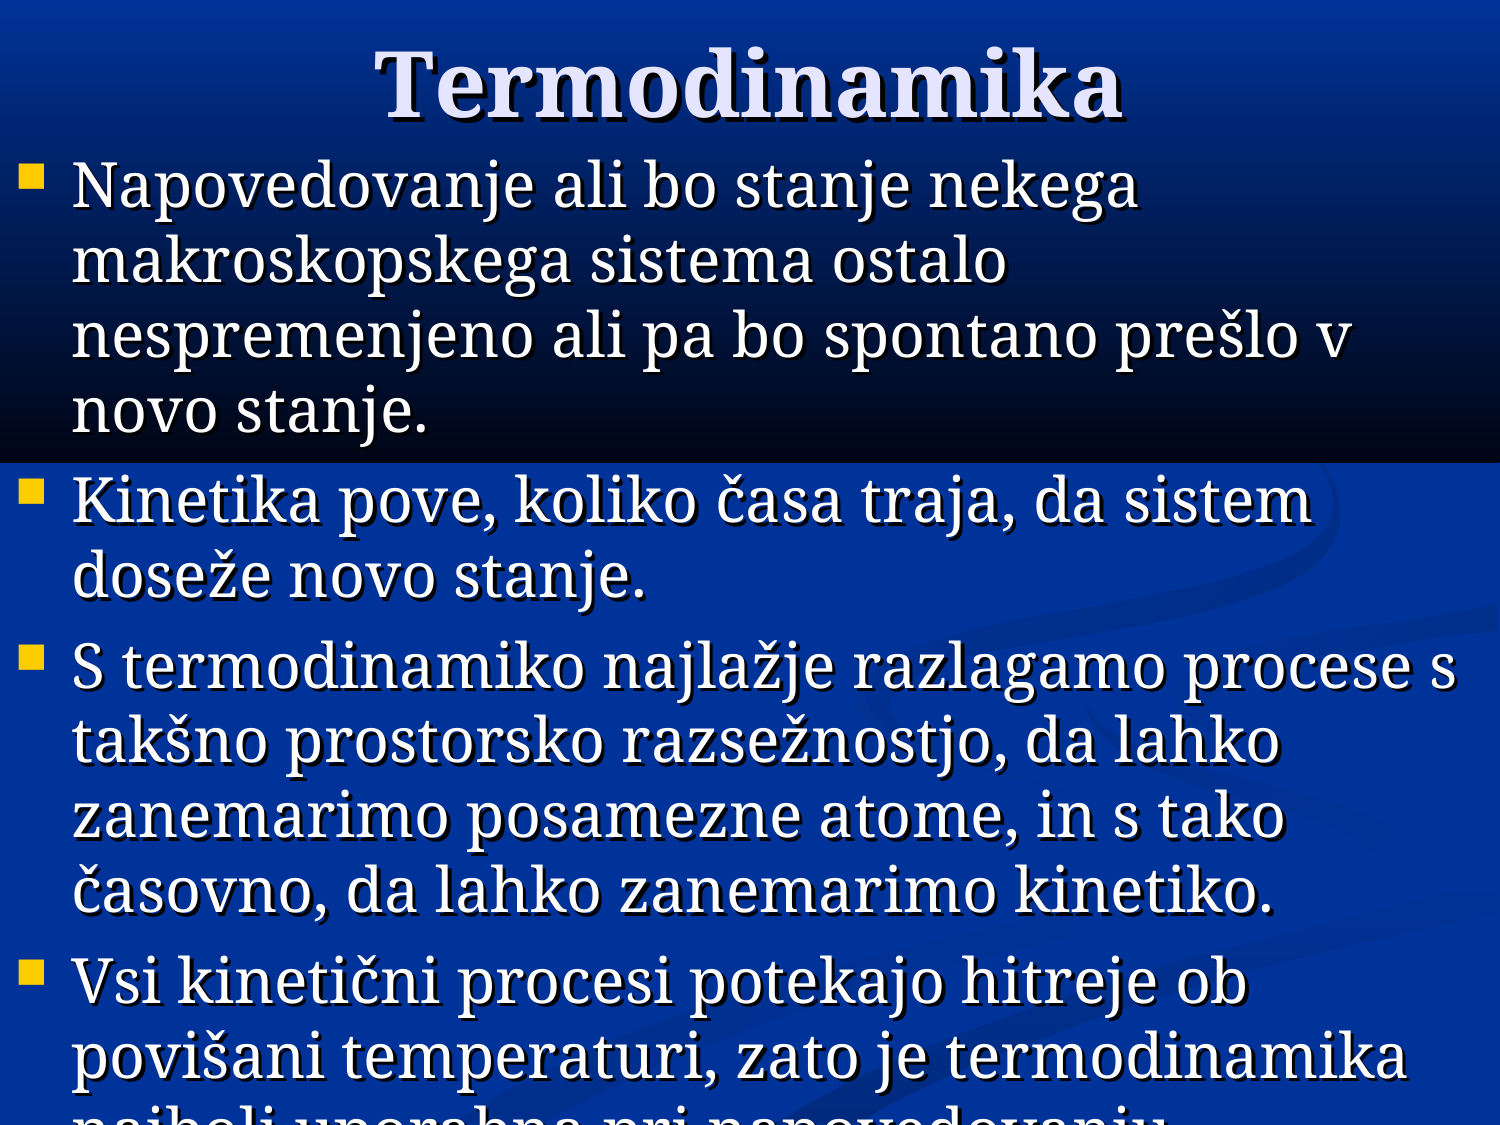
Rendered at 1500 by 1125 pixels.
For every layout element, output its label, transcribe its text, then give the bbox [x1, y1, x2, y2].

title Termodinamika [75, 0, 1426, 137]
list Napovedovanje ali bo stanje nekega makroskopskega sistema ostalo nespremenjeno ali pa bo spontano prešlo v novo stanje. Kinetika pove, koliko časa traja, da sistem doseže novo stanje. S termodinamiko najlažje razlagamo procese s takšno prostorsko razsežnostjo, da lahko zanemarimo posamezne atome, in s tako časovno, da lahko zanemarimo kinetiko. Vsi kinetični procesi potekajo hitreje ob povišani temperaturi, zato je termodinamika najbolj uporabna pri napovedovanju visokotemperaturnih geoloških pojavov (taljenje, metamorfoza). [0, 137, 1500, 1125]
